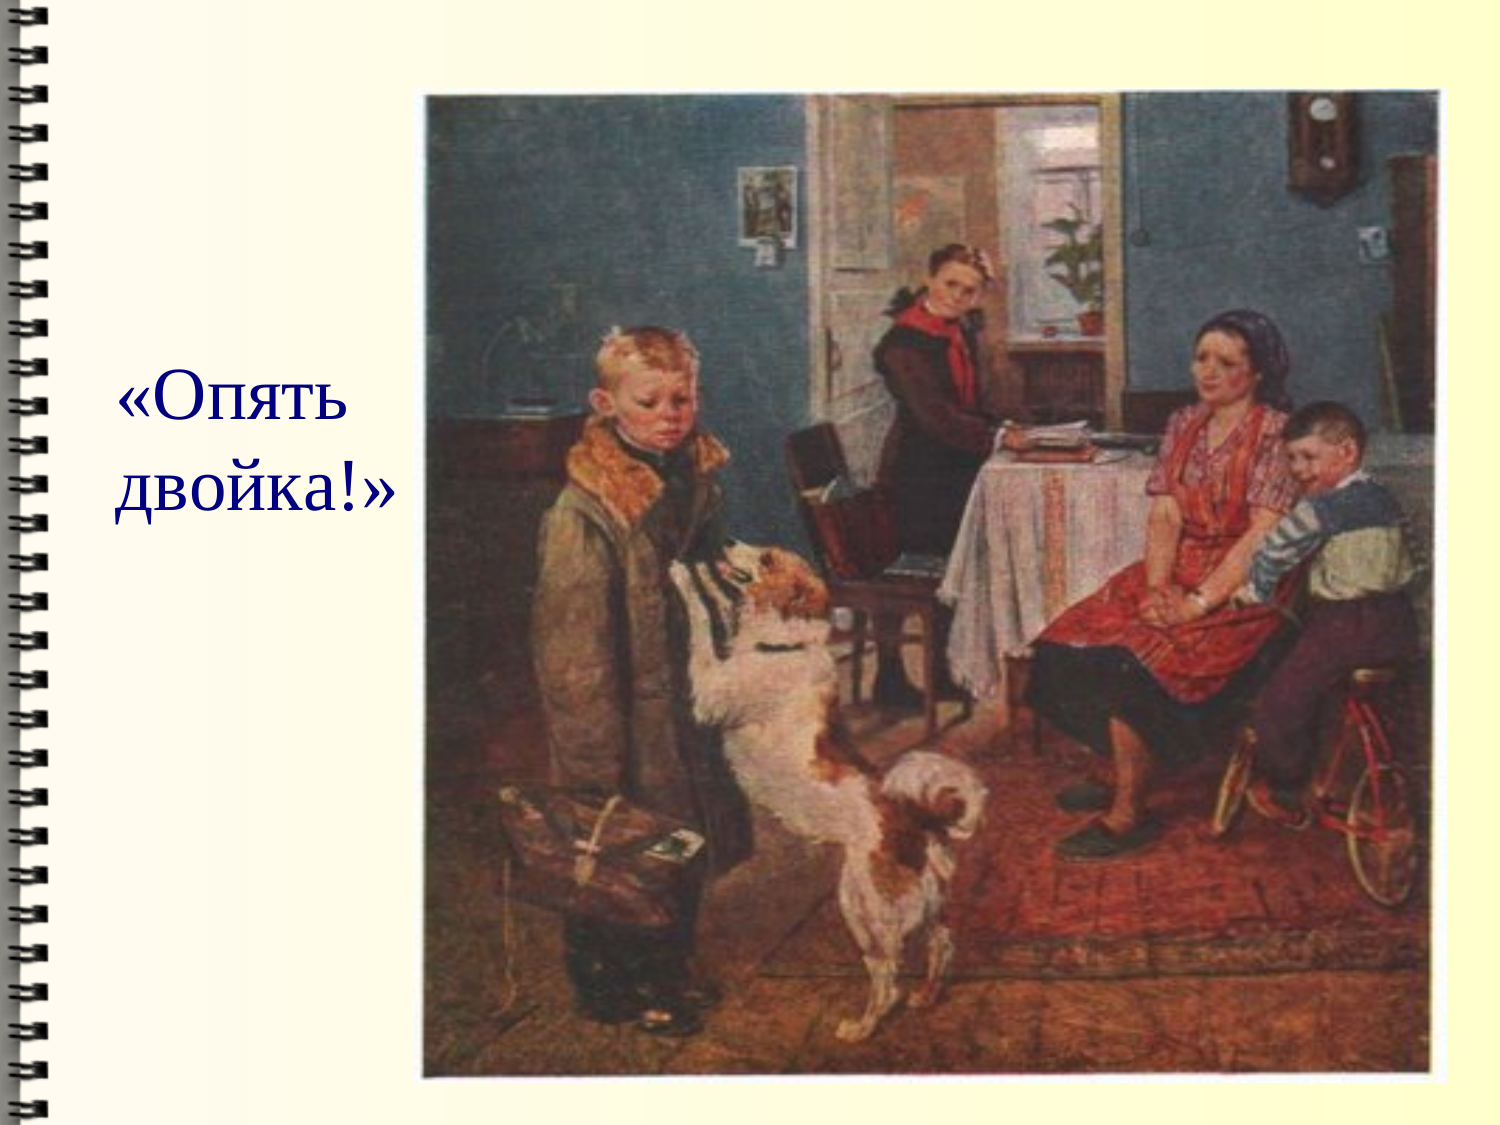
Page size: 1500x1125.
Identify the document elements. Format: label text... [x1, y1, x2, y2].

picture [0, 0, 69, 1125]
picture [413, 88, 1447, 1083]
list «Опять двойка!» [100, 354, 502, 621]
